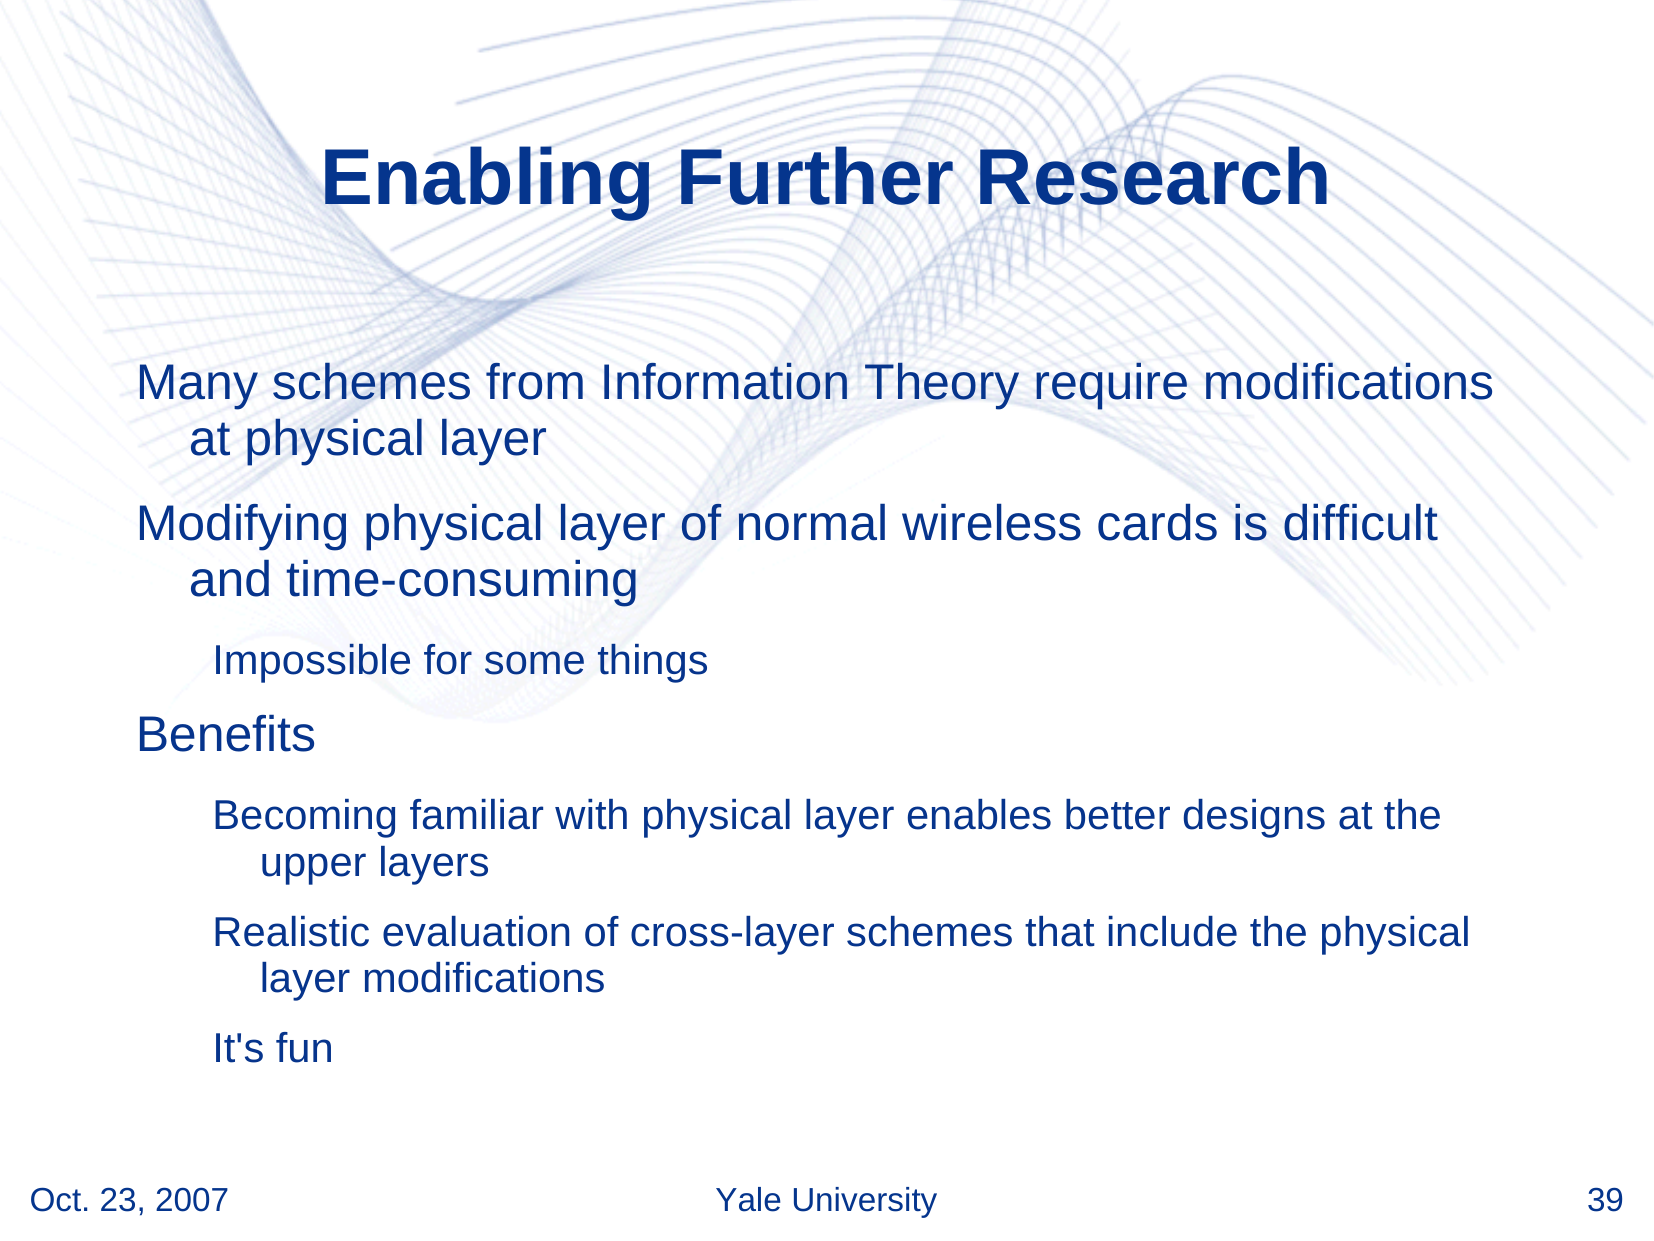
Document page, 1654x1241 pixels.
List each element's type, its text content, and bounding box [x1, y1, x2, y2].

picture [0, 0, 1654, 1241]
title Enabling Further Research [118, 66, 1536, 288]
list Many schemes from Information Theory require modifications at physical layer Modifying physical layer of normal wireless cards is difficult and time-consuming Impossible for some things Benefits Becoming familiar with physical layer enables better designs at the upper layers Realistic evaluation of cross-layer schemes that include the physical layer modifications It's fun [118, 354, 1536, 1108]
